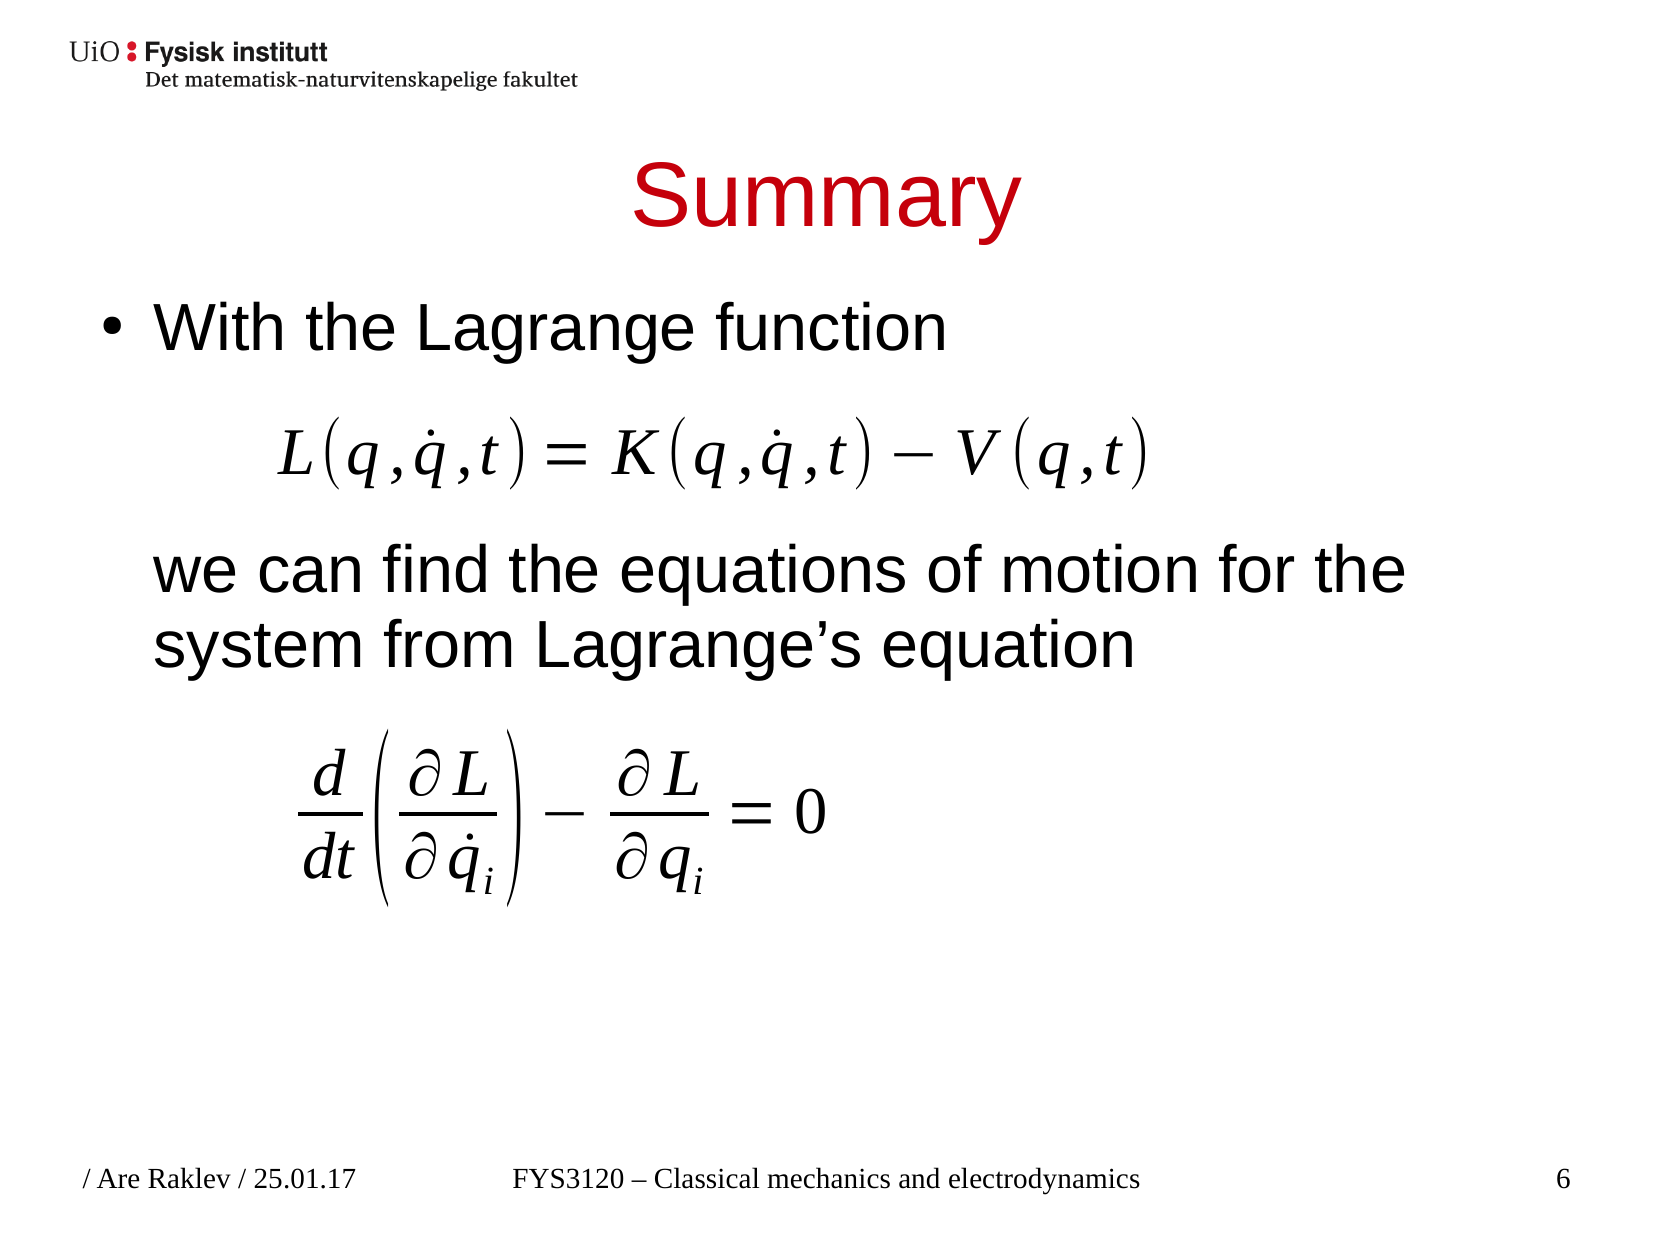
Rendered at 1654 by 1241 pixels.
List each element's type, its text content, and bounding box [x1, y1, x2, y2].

title Summary [82, 90, 1571, 290]
list With the Lagrange function we can find the equations of motion for the system from Lagrange’s equation [82, 290, 1571, 1137]
chart [289, 726, 835, 912]
picture [68, 37, 581, 93]
chart [268, 413, 1157, 494]
